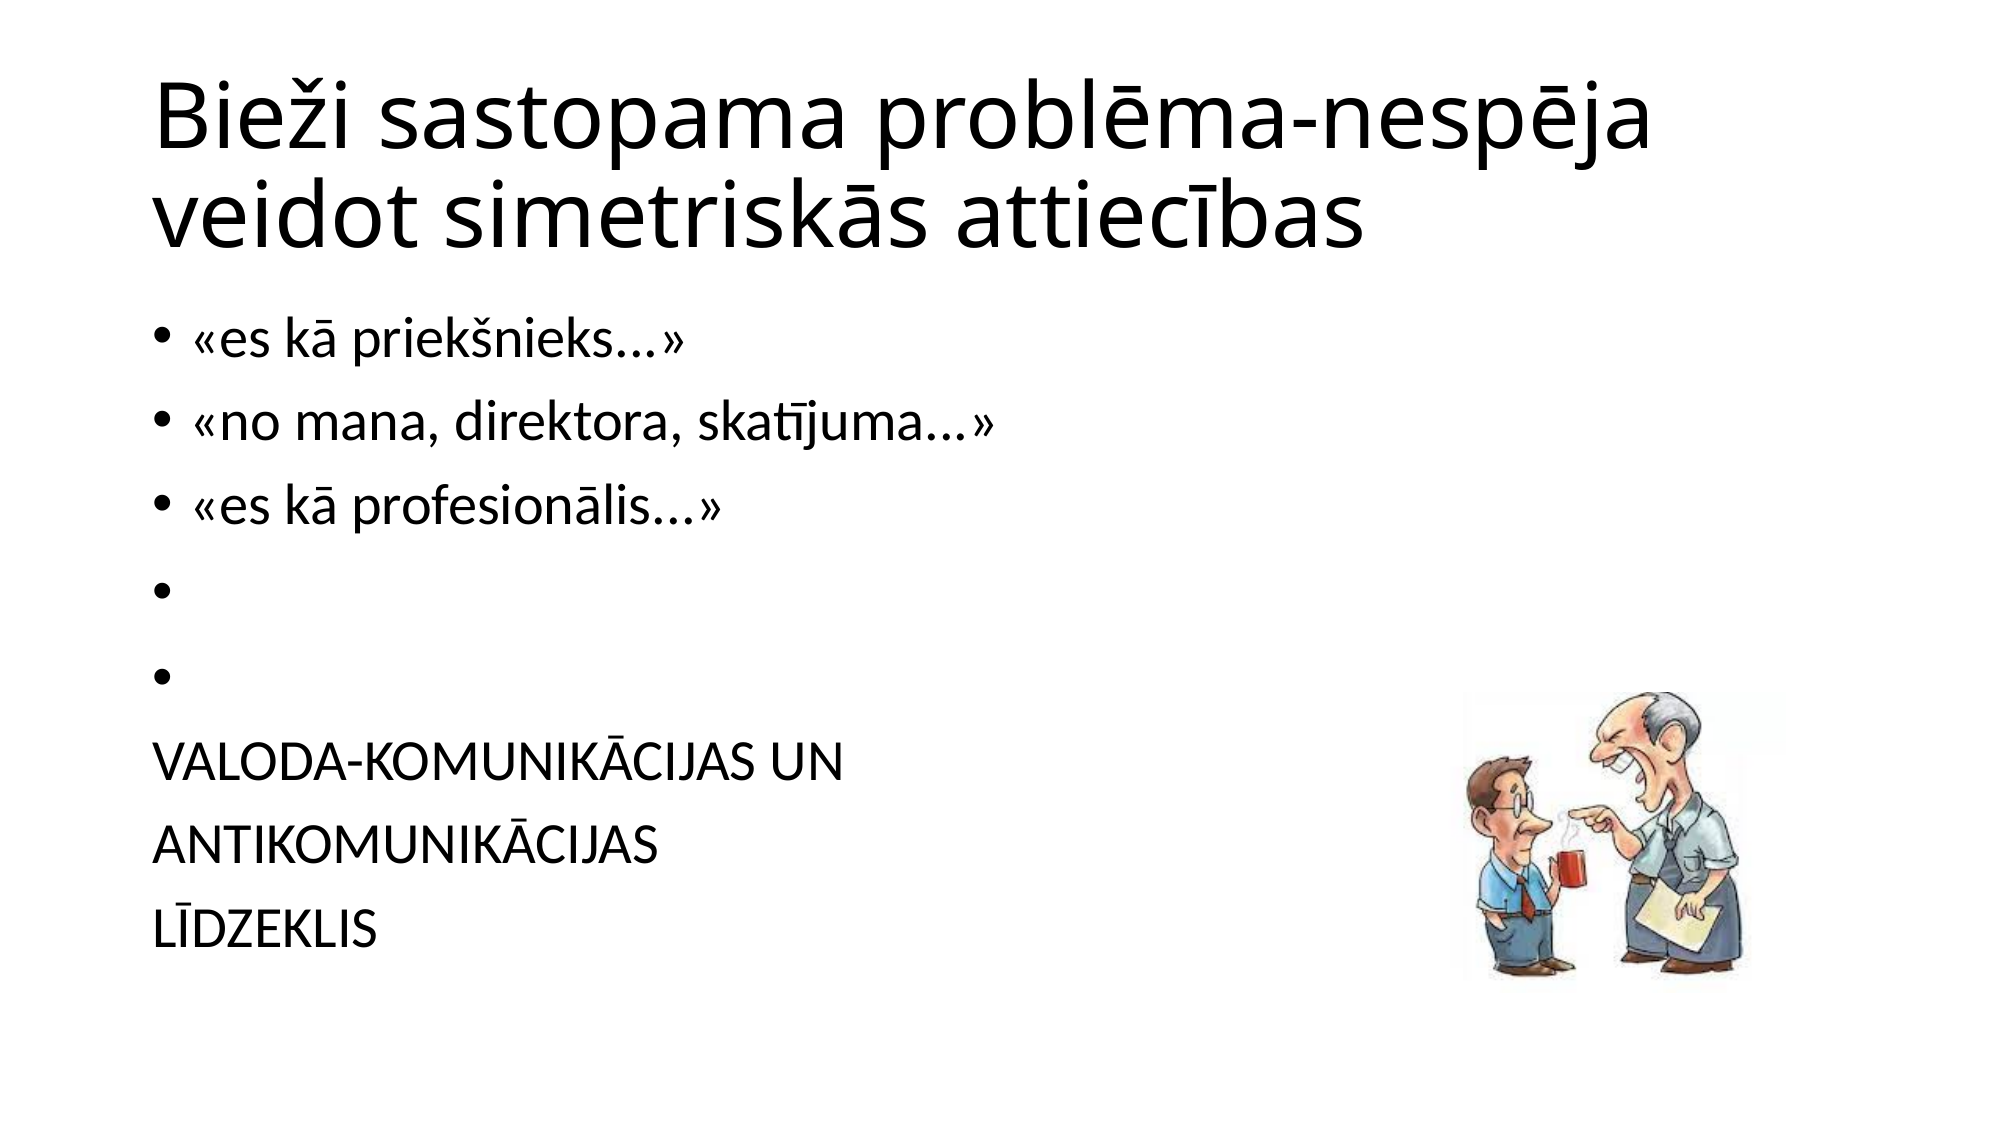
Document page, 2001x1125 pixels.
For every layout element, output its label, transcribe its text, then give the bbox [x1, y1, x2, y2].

picture [1376, 692, 1786, 993]
title Bieži sastopama problēma-nespēja veidot simetriskās attiecības [137, 59, 1863, 278]
list «es kā priekšnieks...» «no mana, direktora, skatījuma...» «es kā profesionālis...» VALODA-KOMUNIKĀCIJAS UN ANTIKOMUNIKĀCIJAS LĪDZEKLIS [137, 299, 1863, 1014]
